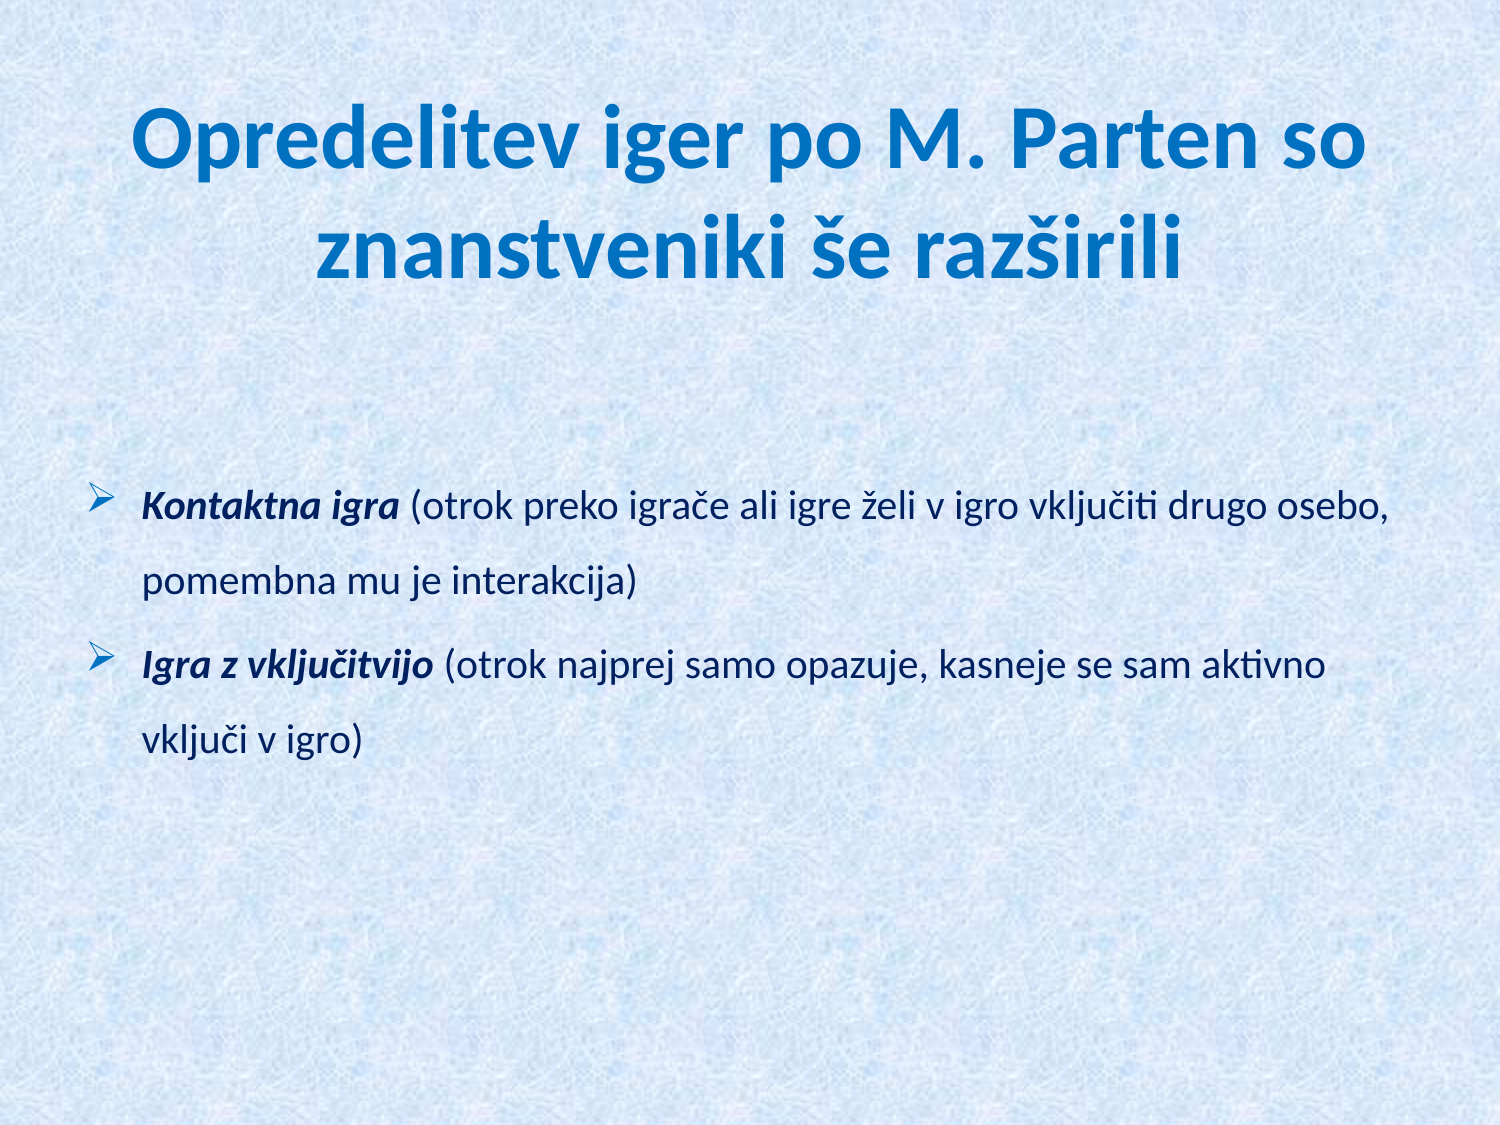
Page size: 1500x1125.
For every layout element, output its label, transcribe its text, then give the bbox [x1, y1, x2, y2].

title Opredelitev iger po M. Parten so znanstveniki še razširili [75, 45, 1425, 329]
picture [0, 0, 1500, 1125]
list Kontaktna igra (otrok preko igrače ali igre želi v igro vključiti drugo osebo, pomembna mu je interakcija) Igra z vključitvijo (otrok najprej samo opazuje, kasneje se sam aktivno vključi v igro) [70, 445, 1421, 1076]
